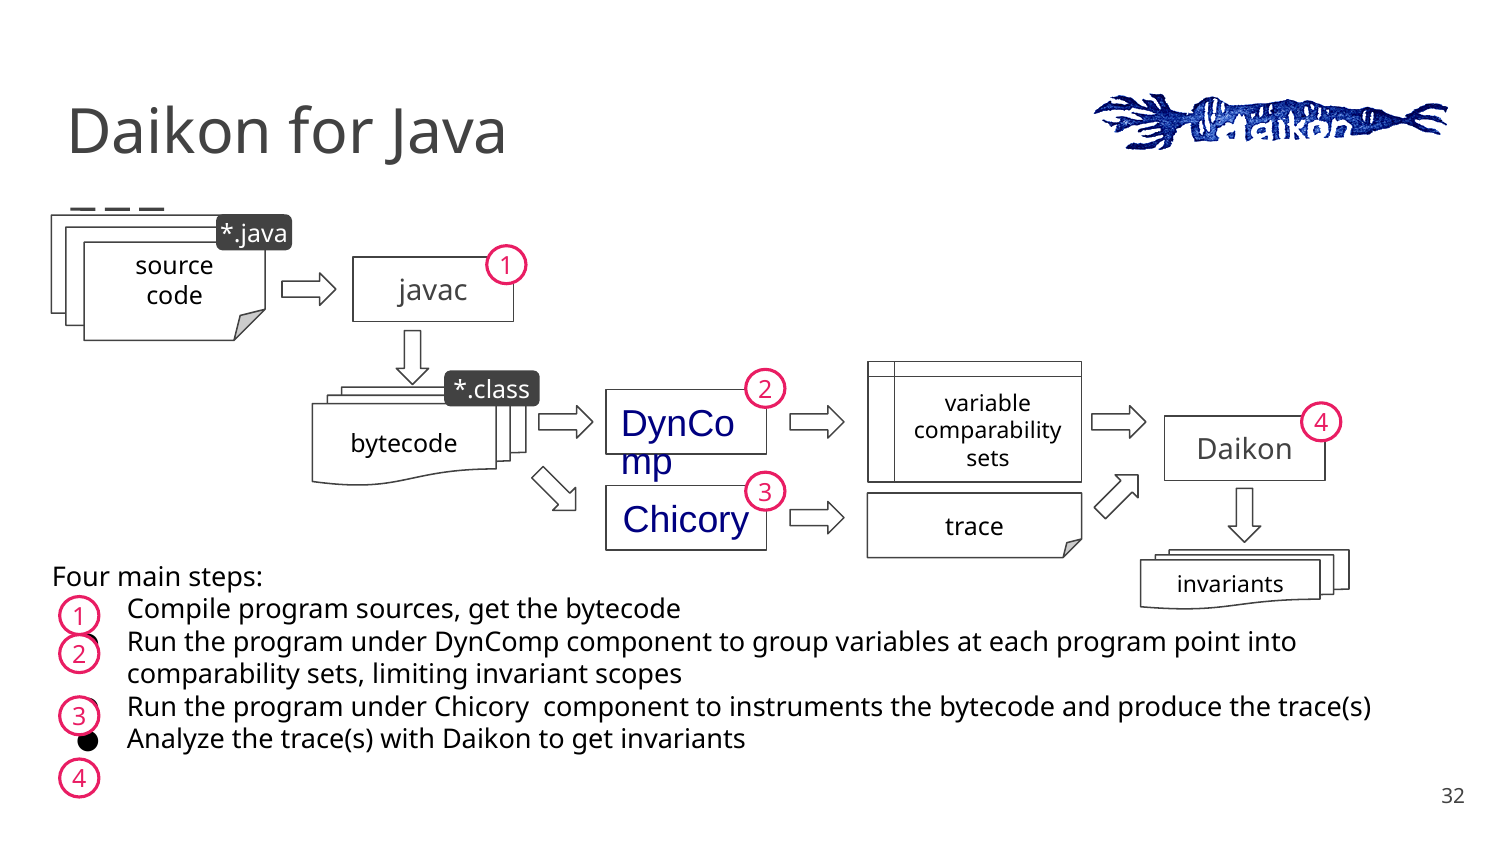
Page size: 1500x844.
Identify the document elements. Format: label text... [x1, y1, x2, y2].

text_box 4 [1301, 402, 1341, 441]
text_box [1228, 488, 1261, 543]
text_box 1 [59, 596, 99, 635]
text_box Chicory [606, 485, 767, 544]
text_box 3 [745, 472, 785, 511]
slide_number <number> [1389, 764, 1480, 830]
text_box *.java [216, 214, 292, 250]
text_box trace [907, 498, 1043, 544]
text_box javac [353, 257, 513, 321]
text_box 3 [59, 696, 99, 735]
text_box bytecode [312, 387, 526, 485]
text_box [790, 501, 845, 534]
picture [1091, 91, 1449, 151]
text_box *.class [444, 371, 539, 406]
text_box [51, 215, 219, 326]
text_box 4 [59, 758, 99, 798]
text_box [538, 405, 593, 439]
text_box [281, 272, 336, 306]
text_box variable comparability sets [868, 362, 1081, 482]
title Daikon for Java [51, 61, 1449, 182]
text_box source code [84, 242, 266, 341]
text_box 2 [745, 369, 785, 408]
text_box [867, 492, 1082, 544]
text_box 1 [486, 245, 527, 284]
text_box [396, 330, 429, 385]
text_box [1091, 405, 1146, 439]
text_box [1094, 474, 1138, 519]
text_box [790, 405, 845, 439]
text_box Four main steps: Compile program sources, get the bytecode Run the program under DynComp component to group variables at each program point into comparability sets, limiting invariant scopes Run the program under Chicory component to instruments the bytecode and produce the trace(s) Analyze the trace(s) with Daikon to get invariants [36, 544, 1435, 806]
text_box Daikon [1164, 416, 1325, 481]
text_box [531, 466, 576, 511]
text_box 2 [59, 634, 99, 673]
text_box DynComp [606, 390, 767, 454]
